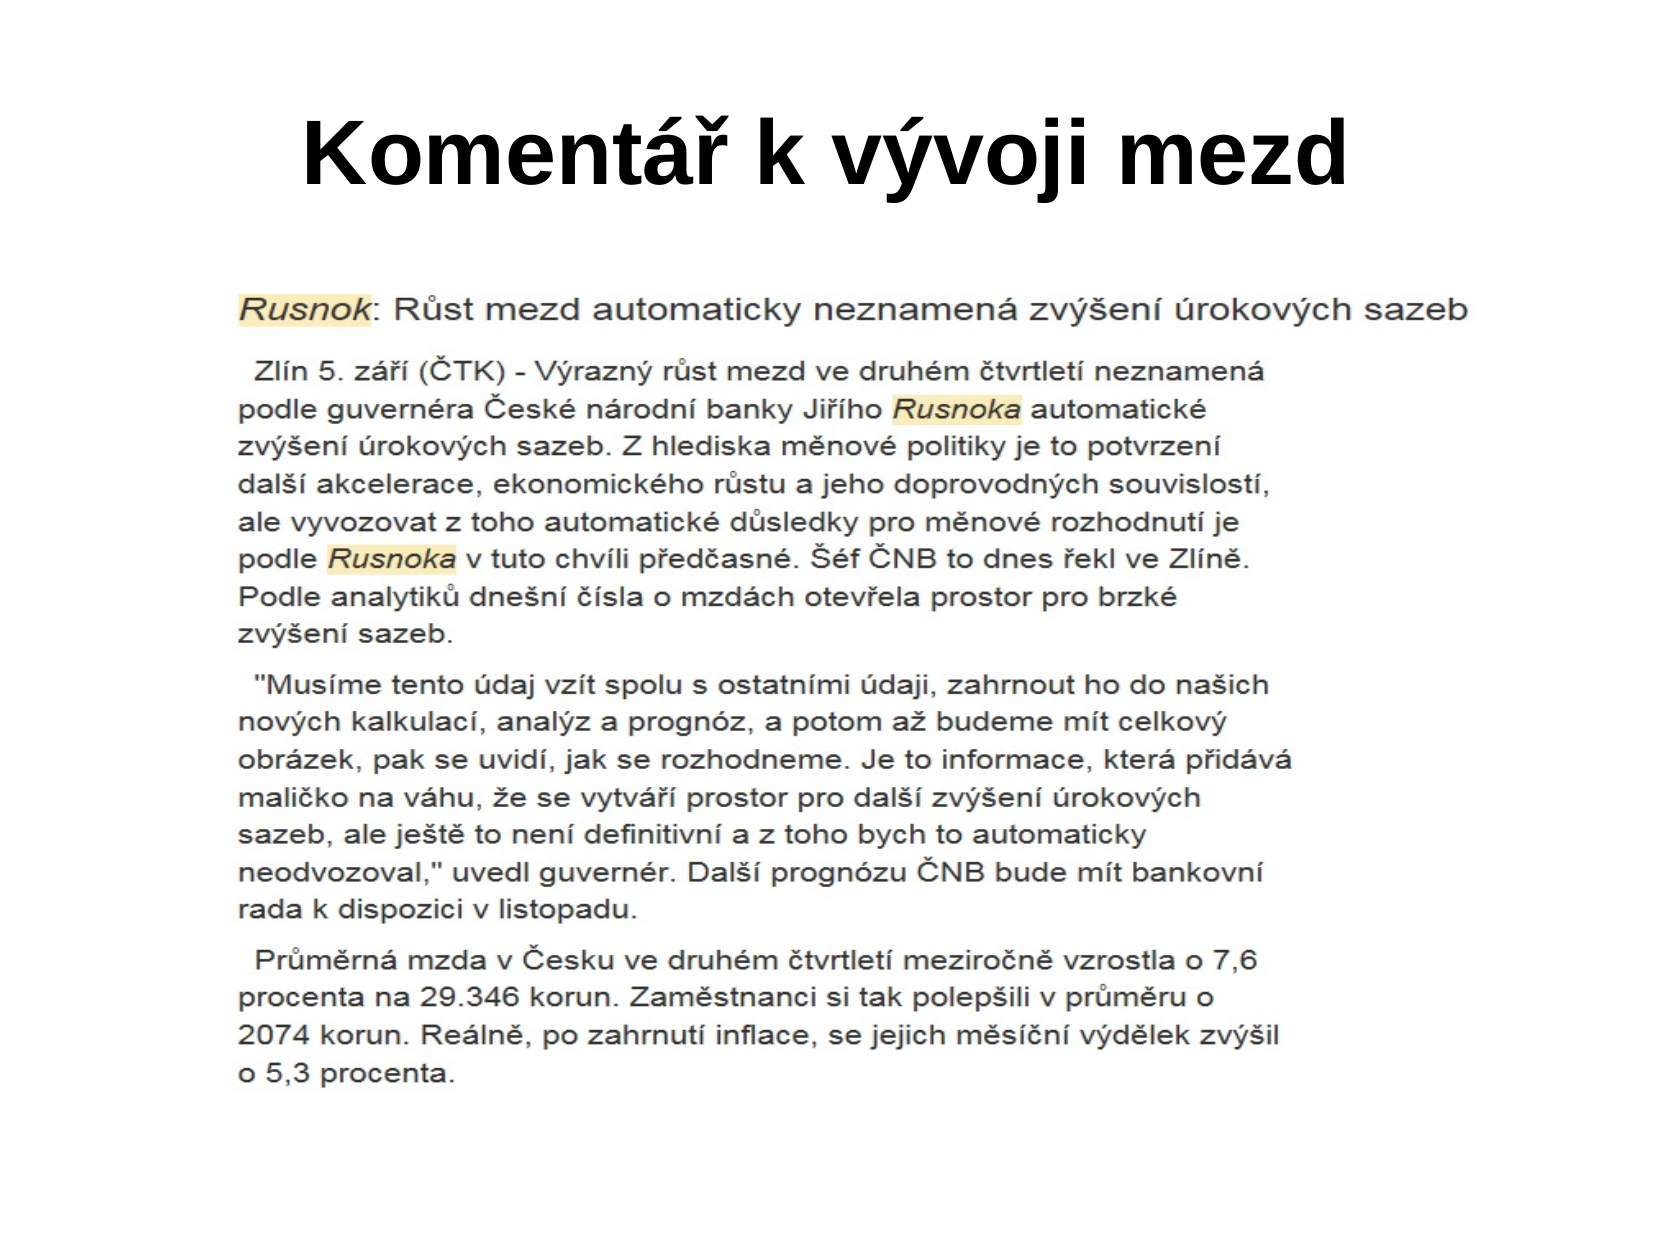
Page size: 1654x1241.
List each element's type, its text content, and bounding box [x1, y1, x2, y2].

picture [206, 294, 1496, 1093]
title Komentář k vývoji mezd [82, 49, 1571, 257]
